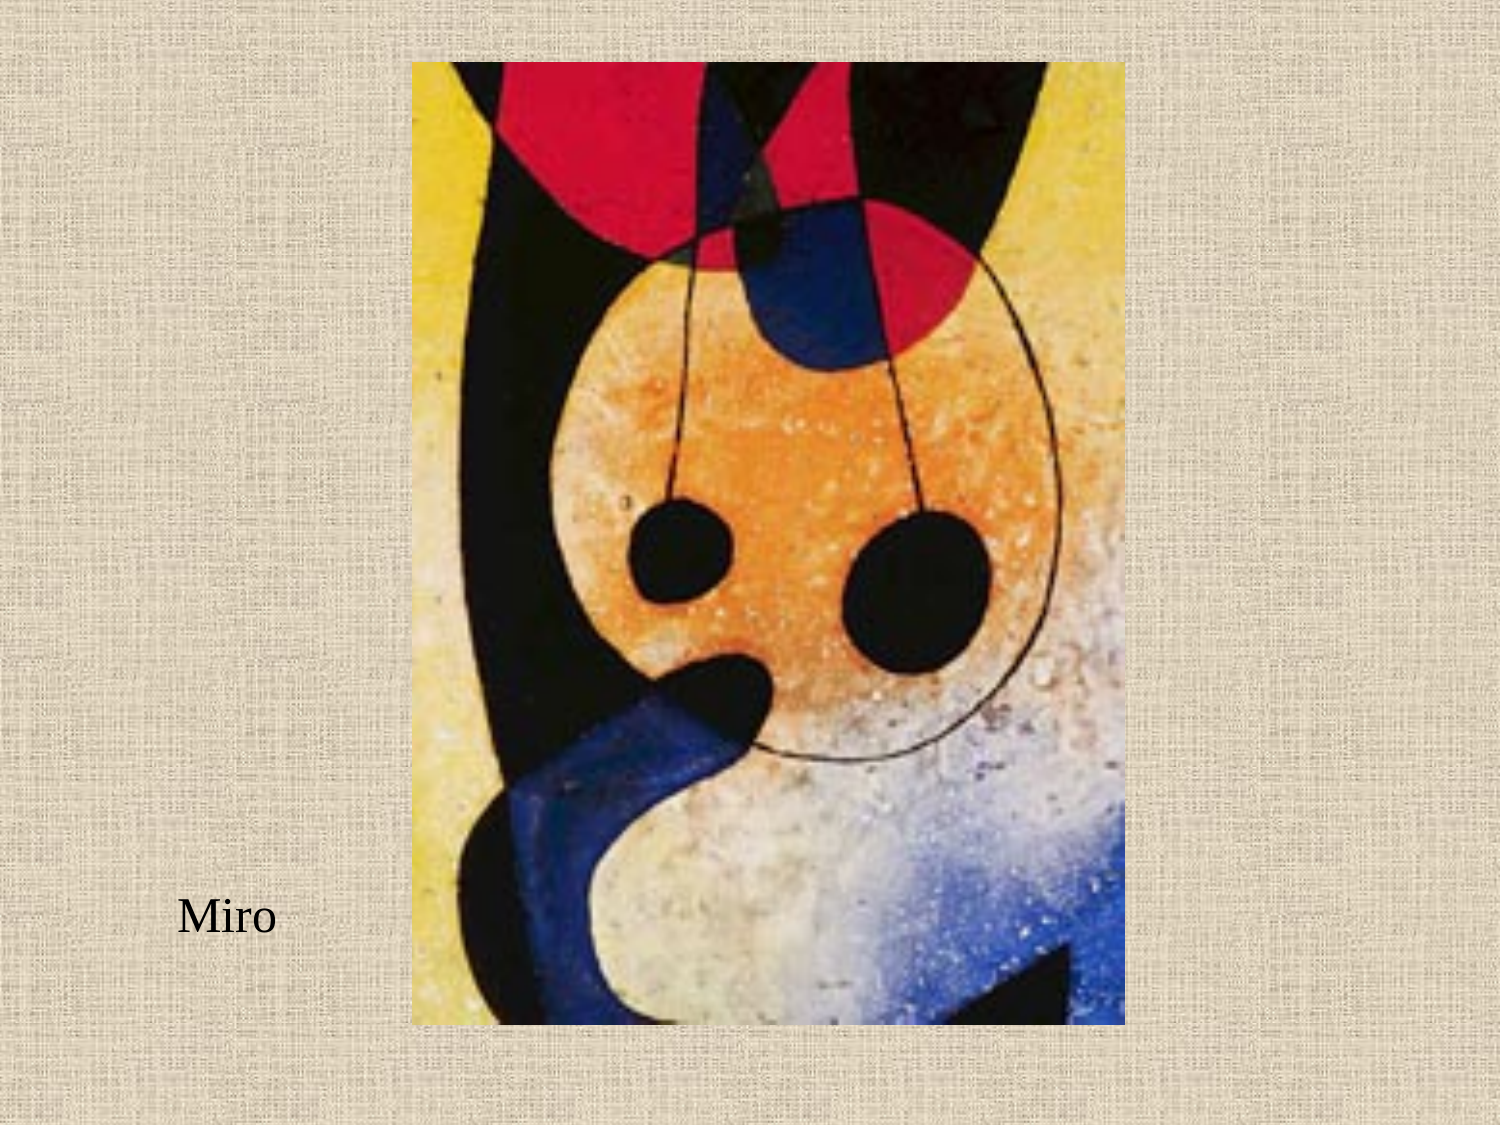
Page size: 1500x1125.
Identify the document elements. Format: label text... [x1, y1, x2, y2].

picture [0, 0, 1500, 1125]
text_box Miro [162, 874, 293, 950]
